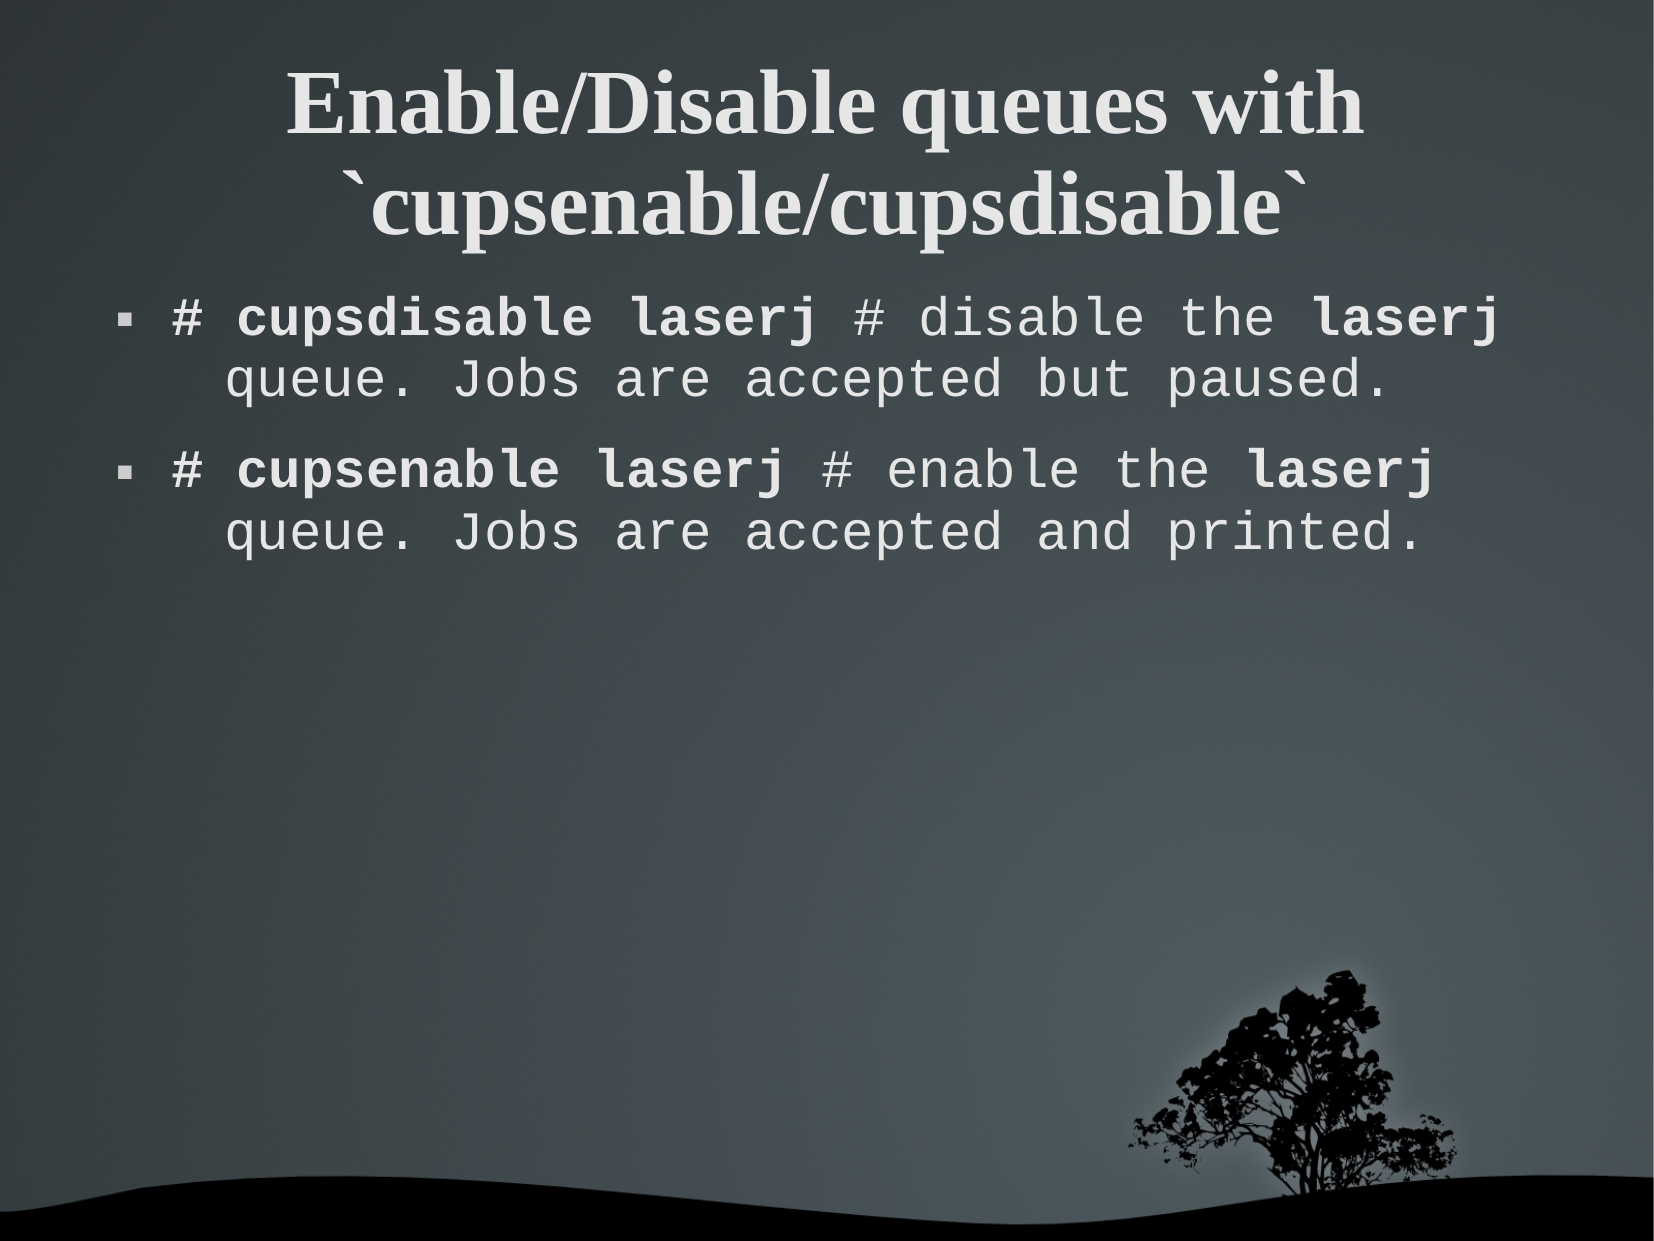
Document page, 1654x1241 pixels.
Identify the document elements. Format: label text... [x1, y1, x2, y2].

title Enable/Disable queues with `cupsenable/cupsdisable` [82, 49, 1571, 257]
list # cupsdisable laserj # disable the laserj queue. Jobs are accepted but paused. # cupsenable laserj # enable the laserj queue. Jobs are accepted and printed. [82, 290, 1571, 1109]
picture [0, 0, 1654, 1241]
